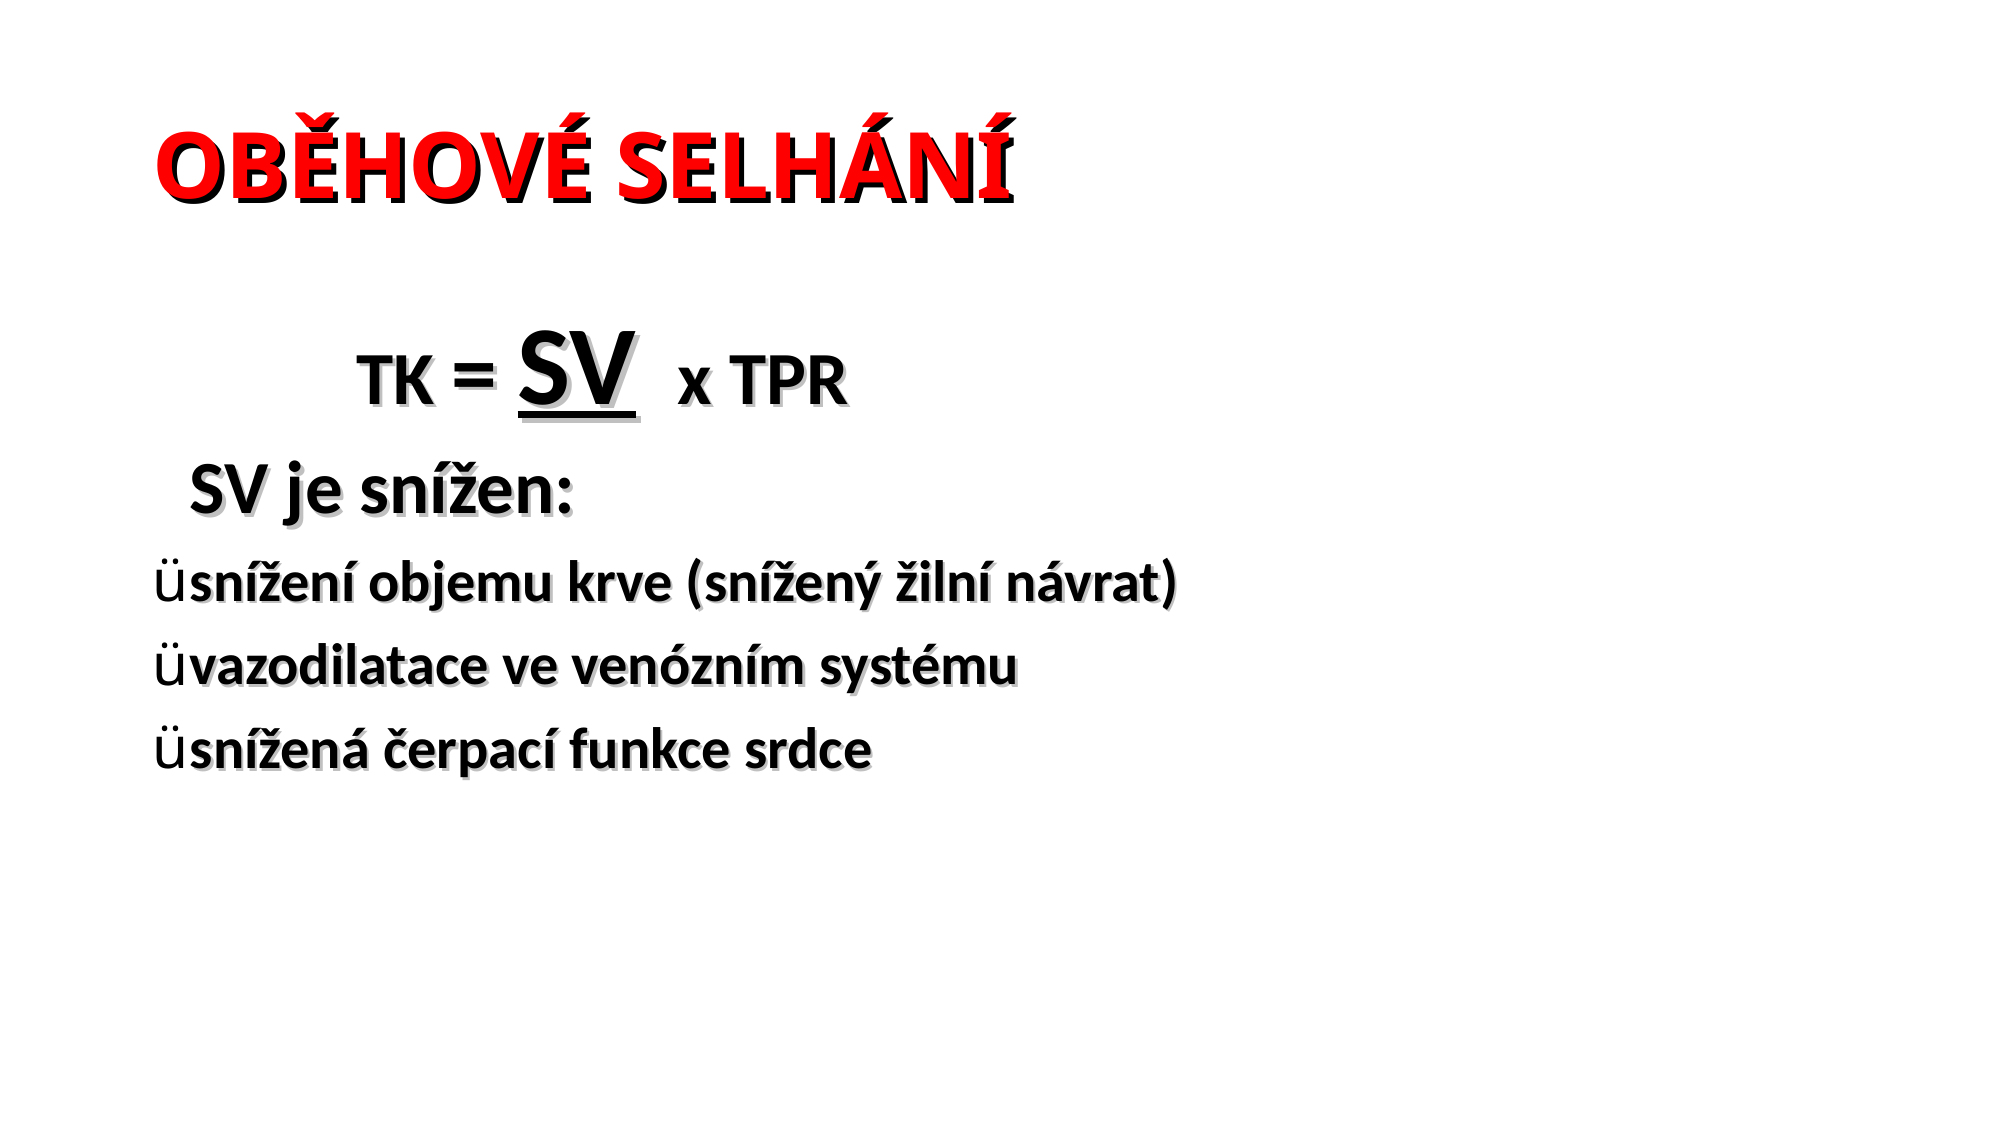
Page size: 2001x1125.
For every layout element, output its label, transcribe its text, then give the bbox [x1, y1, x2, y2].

list TK = SV x TPR SV je snížen: snížení objemu krve (snížený žilní návrat) vazodilatace ve venózním systému snížená čerpací funkce srdce [137, 299, 1863, 1014]
title OBĚHOVÉ SELHÁNÍ [137, 59, 1863, 278]
